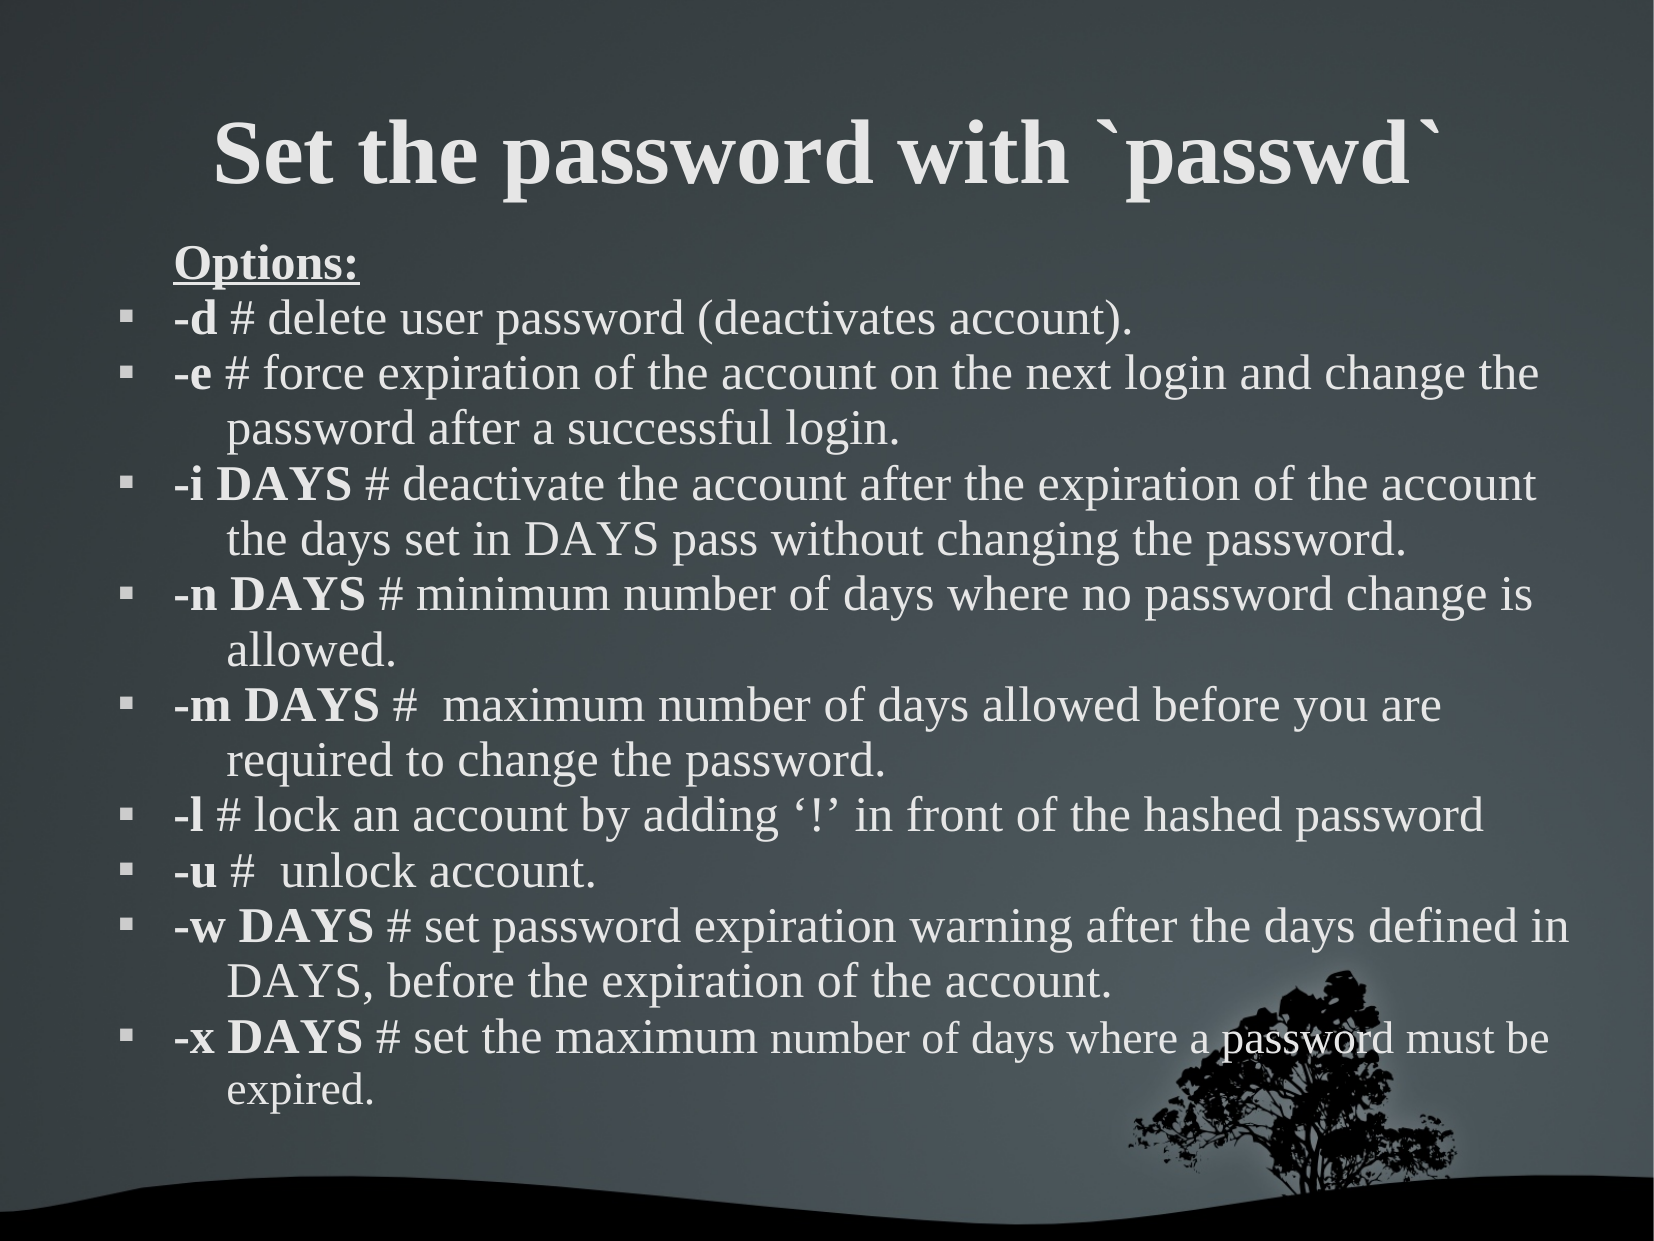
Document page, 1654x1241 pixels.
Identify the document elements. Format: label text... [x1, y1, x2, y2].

picture [0, 0, 1654, 1241]
title Set the password with `passwd` [82, 33, 1571, 273]
list Options: -d # delete user password (deactivates account). -e # force expiration of the account on the next login and change the password after a successful login. -i DAYS # deactivate the account after the expiration of the account the days set in DAYS pass without changing the password. -n DAYS # minimum number of days where no password change is allowed. -m DAYS # maximum number of days allowed before you are required to change the password. -l # lock an account by adding ‘!’ in front of the hashed password -u # unlock account. -w DAYS # set password expiration warning after the days defined in DAYS, before the expiration of the account. -x DAYS # set the maximum number of days where a password must be expired. [84, 234, 1573, 1230]
